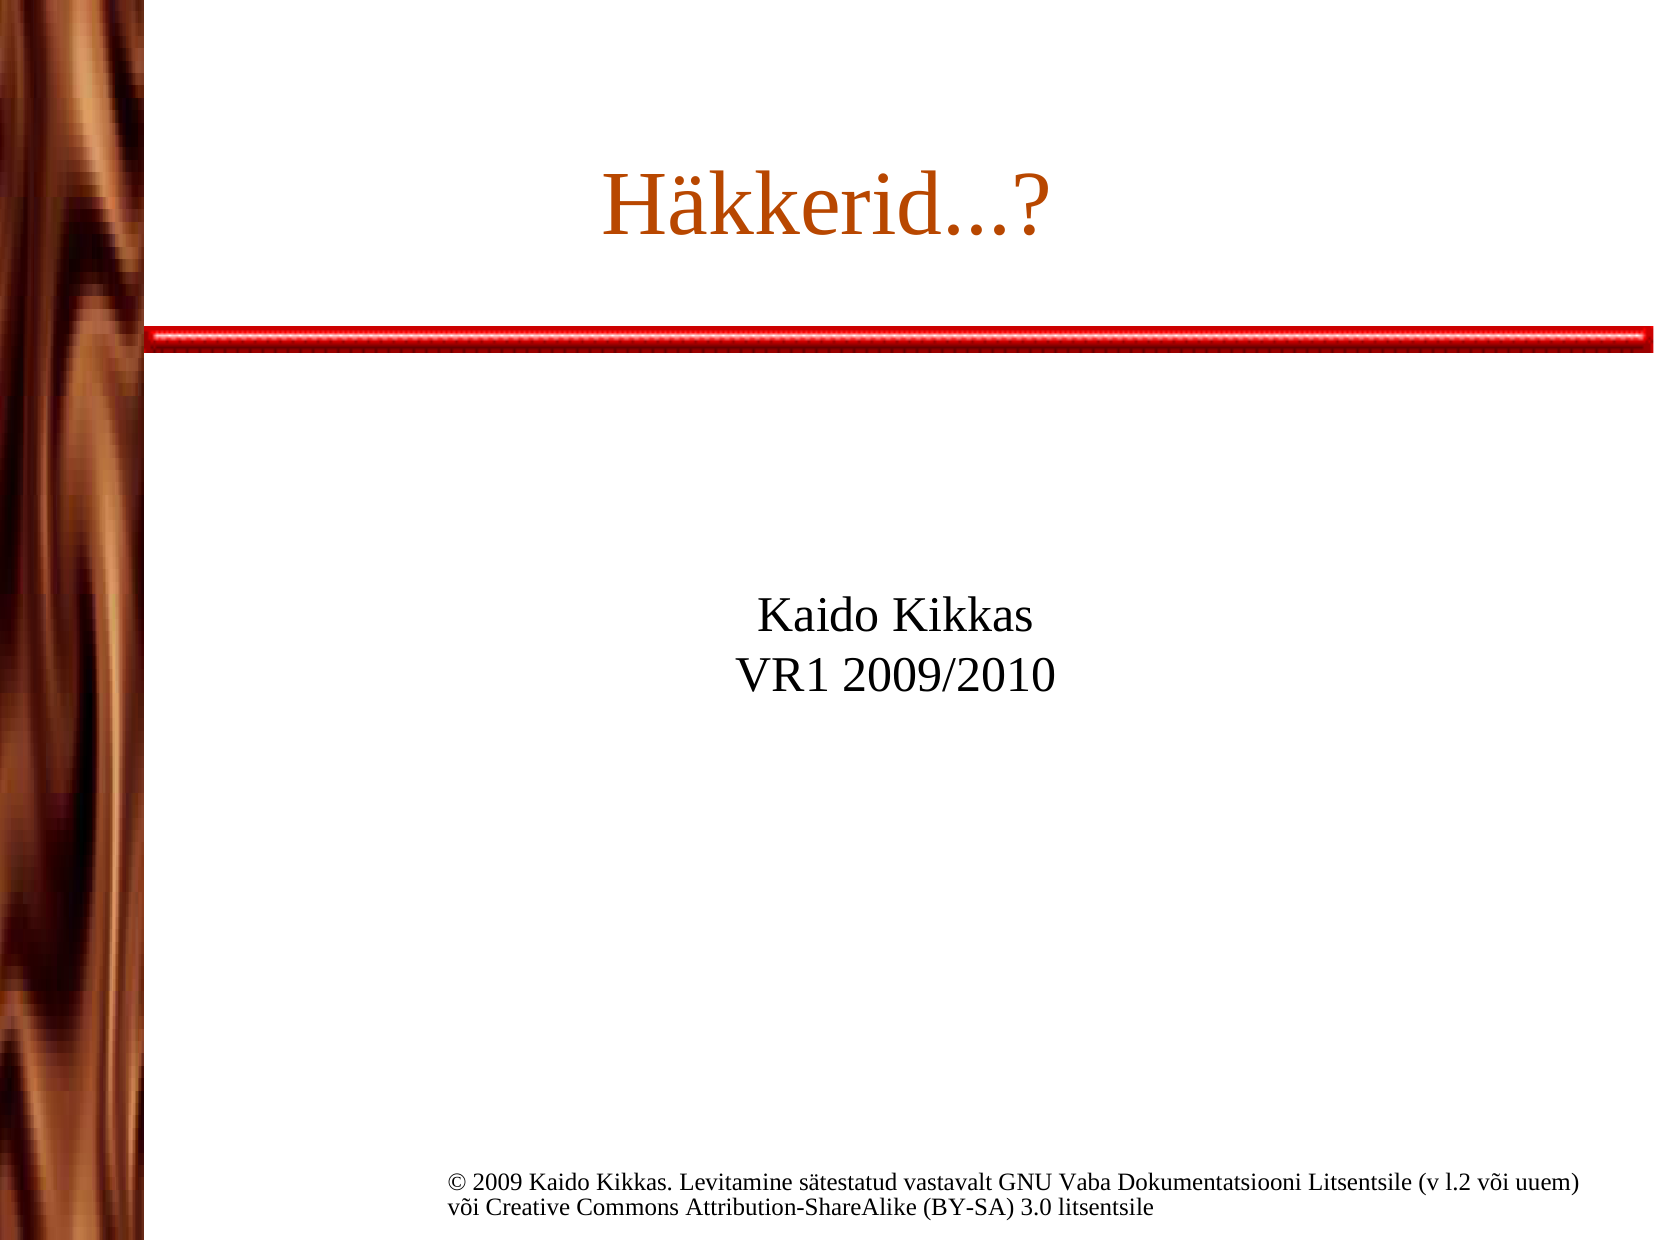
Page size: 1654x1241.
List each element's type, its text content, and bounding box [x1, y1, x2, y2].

text_box © 2009 Kaido Kikkas. Levitamine sätestatud vastavalt GNU Vaba Dokumentatsiooni Litsentsile (v l.2 või uuem) või Creative Commons Attribution-ShareAlike (BY-SA) 3.0 litsentsile‏ [447, 1169, 1598, 1198]
title Häkkerid...? [121, 102, 1534, 310]
text_box Kaido Kikkas VR1 2009/2010 [190, 475, 1603, 810]
picture [0, 0, 1654, 1240]
